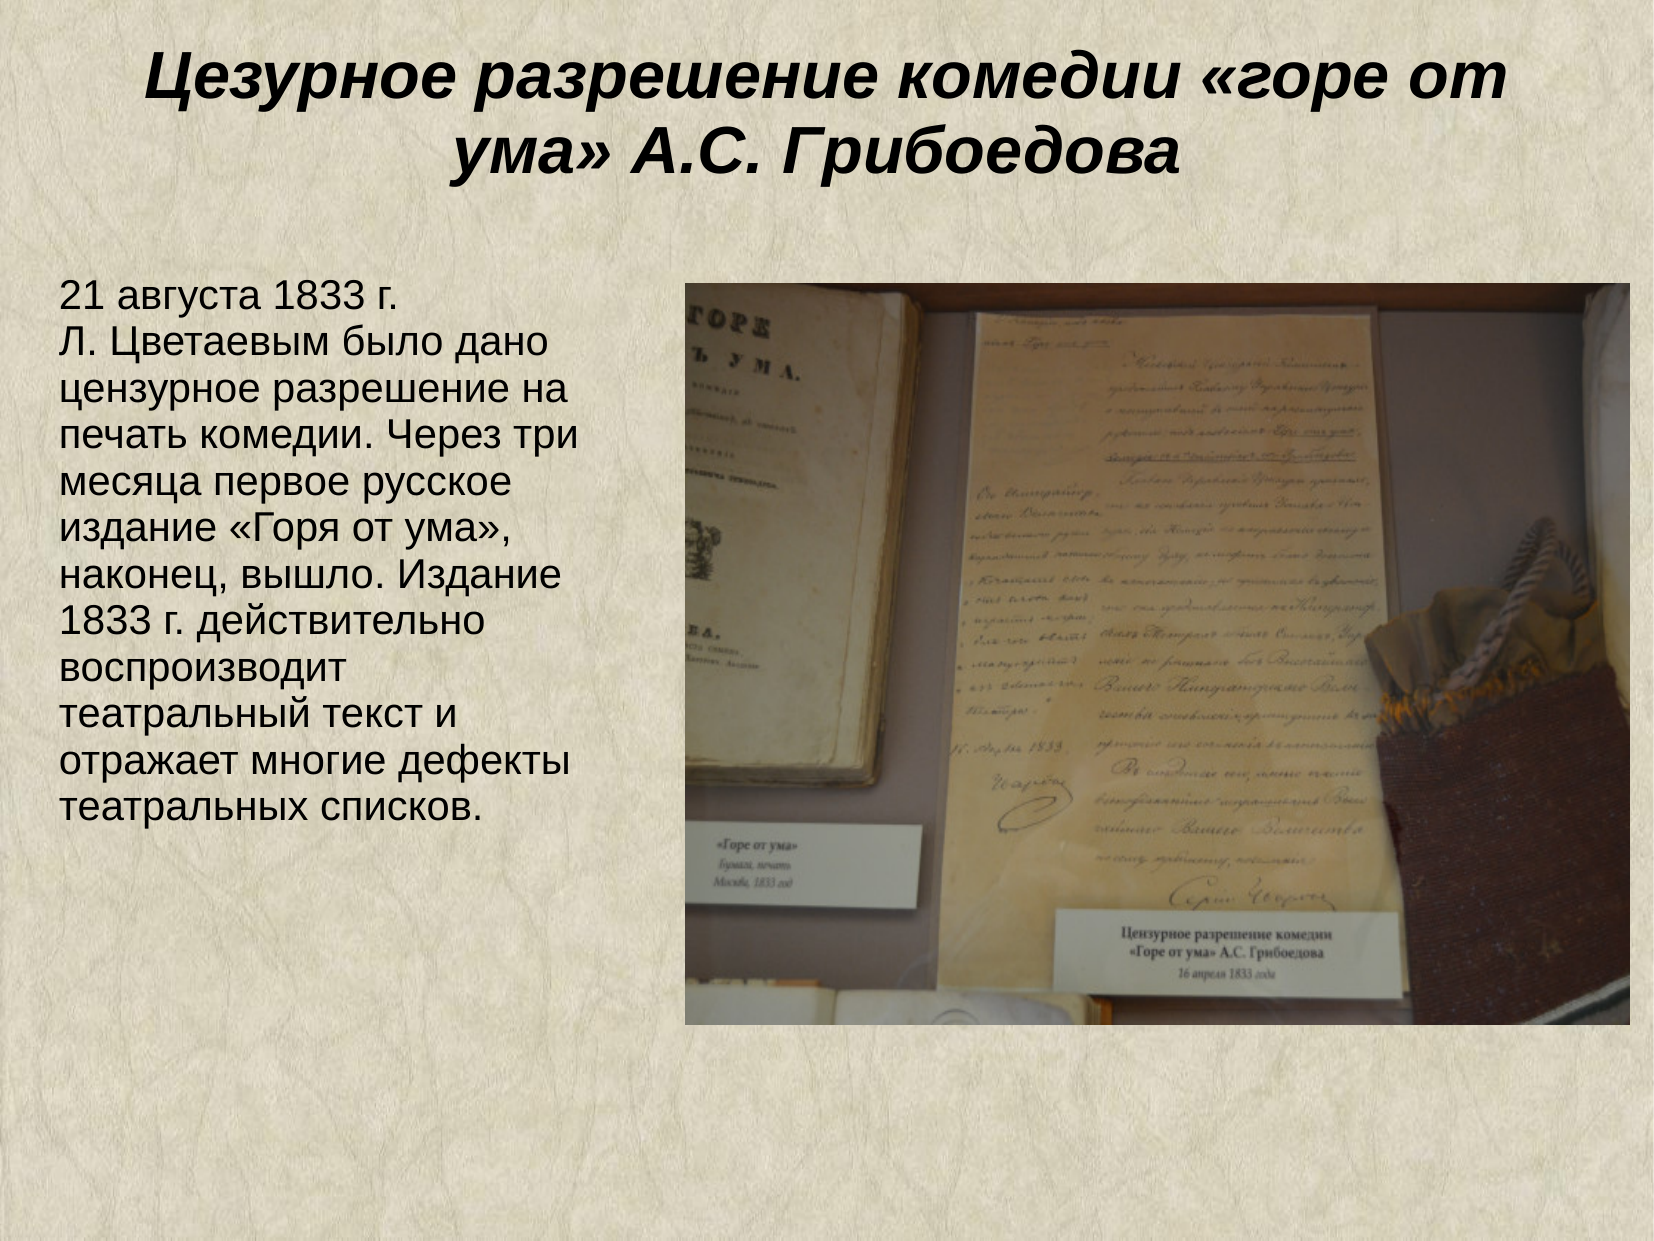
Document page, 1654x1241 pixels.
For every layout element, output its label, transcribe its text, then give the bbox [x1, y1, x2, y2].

title Цезурное разрешение комедии «горе от ума» А.С. Грибоедова [82, 38, 1571, 189]
picture [0, 0, 1654, 1241]
list 21 августа 1833 г. Л. Цветаевым было дано цензурное разрешение на печать комедии. Через три месяца первое русское издание «Горя от ума», наконец, вышло. Издание 1833 г. действительно воспроизводит театральный текст и отражает многие дефекты театральных списков. [59, 271, 603, 1146]
